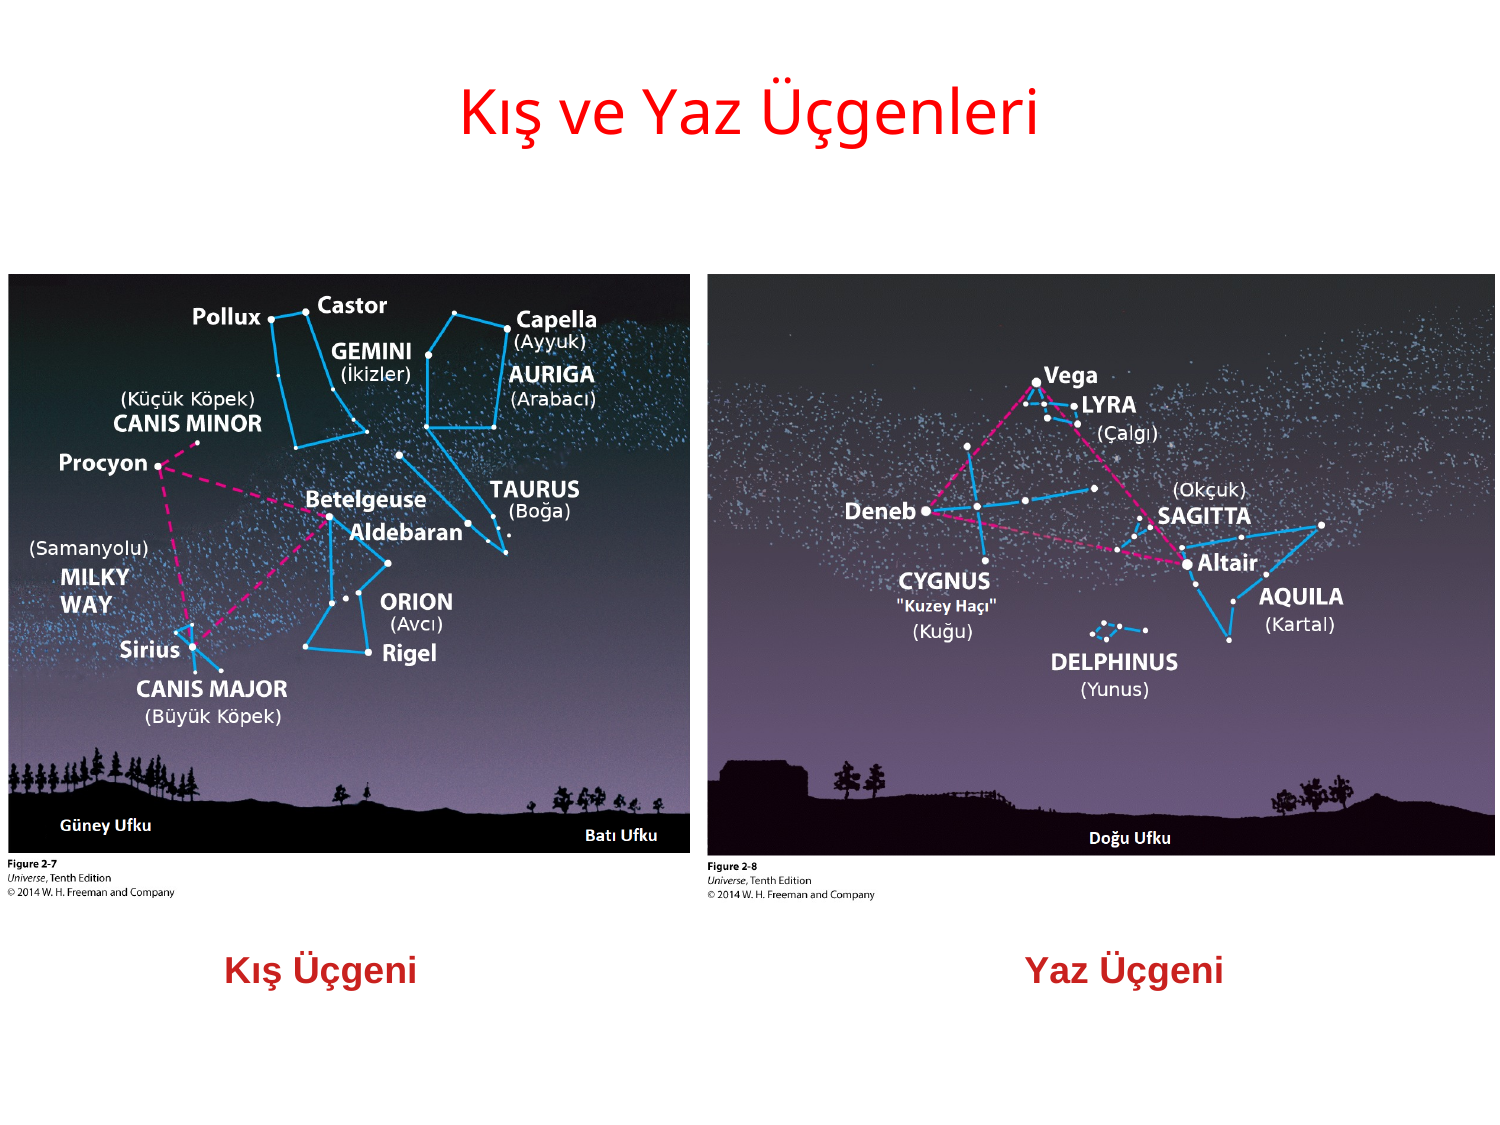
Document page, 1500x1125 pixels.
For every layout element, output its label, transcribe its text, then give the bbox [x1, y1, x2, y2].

title Kış ve Yaz Üçgenleri [75, 15, 1426, 204]
text_box Yaz Üçgeni [883, 938, 1365, 999]
picture [7, 274, 690, 899]
text_box Kış Üçgeni [80, 938, 562, 999]
picture [706, 274, 1495, 905]
